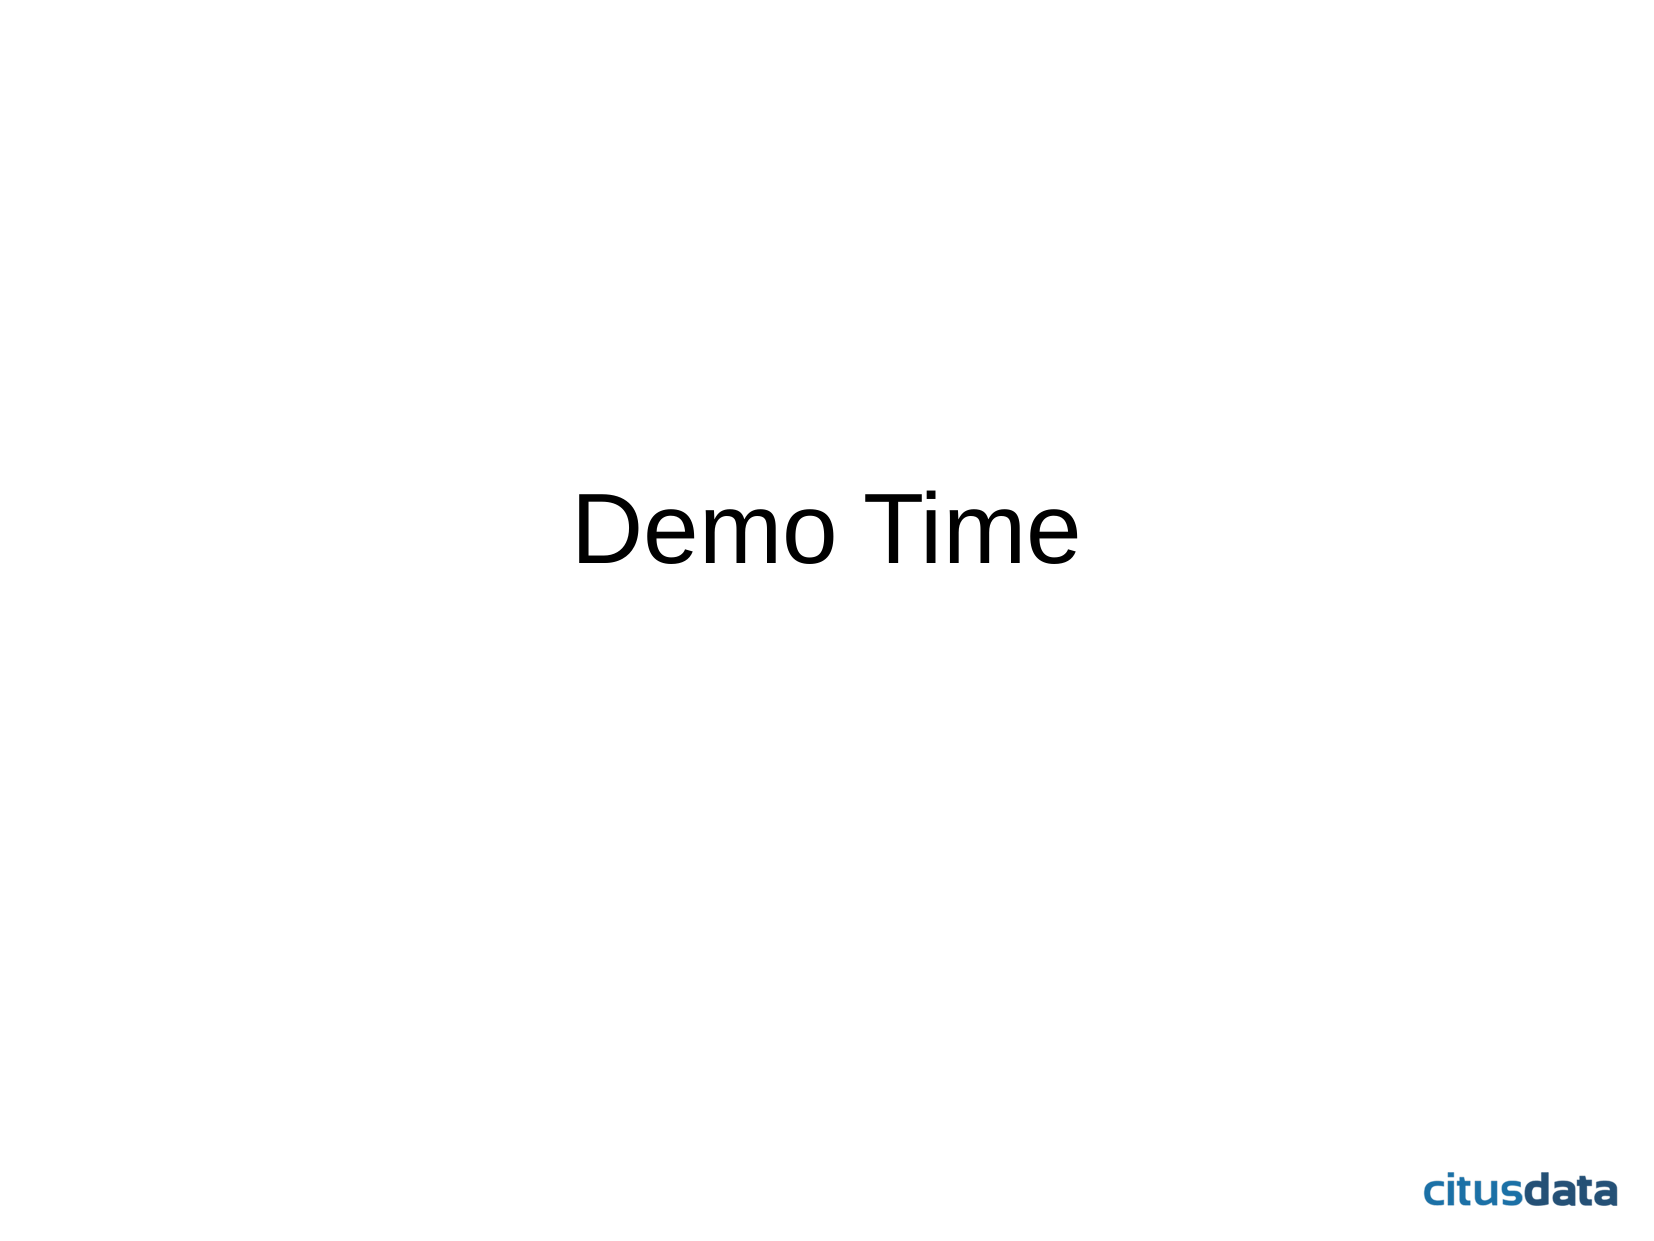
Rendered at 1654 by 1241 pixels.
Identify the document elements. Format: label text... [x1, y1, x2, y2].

subtitle Demo Time [82, 49, 1571, 1010]
picture [1420, 1167, 1622, 1209]
